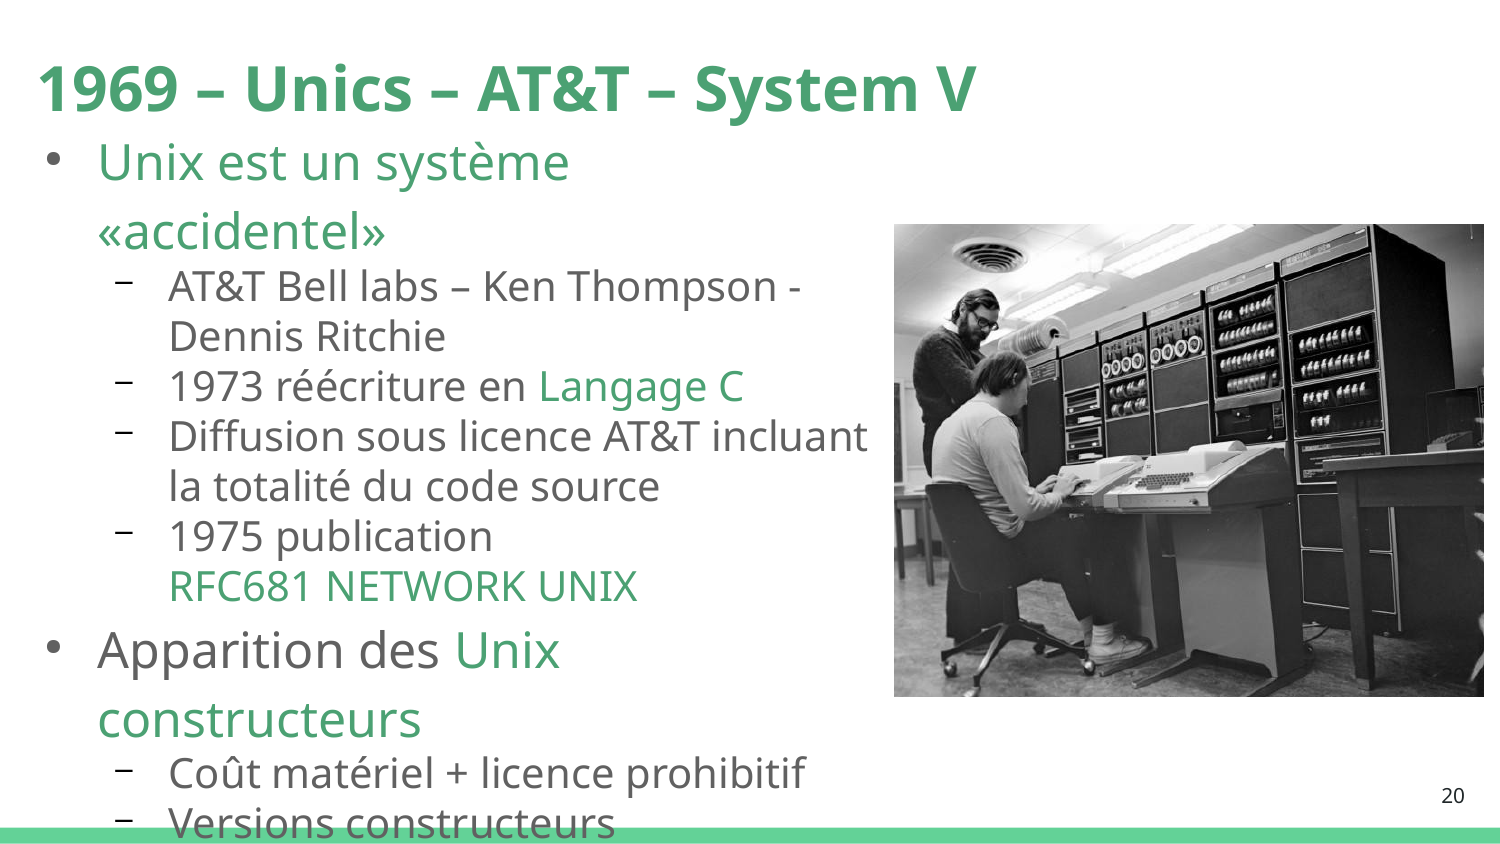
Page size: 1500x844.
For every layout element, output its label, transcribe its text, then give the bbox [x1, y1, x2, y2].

title 1969 – Unics – AT&T – System V [21, 23, 1420, 117]
picture [894, 224, 1484, 697]
list Unix est un système «accidentel» AT&T Bell labs – Ken Thompson - Dennis Ritchie 1973 réécriture en Langage C Diffusion sous licence AT&T incluant la totalité du code source 1975 publication RFC681 NETWORK UNIX Apparition des Unix constructeurs Coût matériel + licence prohibitif Versions constructeurs incompatibles entre elles [11, 106, 886, 798]
slide_number <numéro> [1389, 764, 1480, 830]
